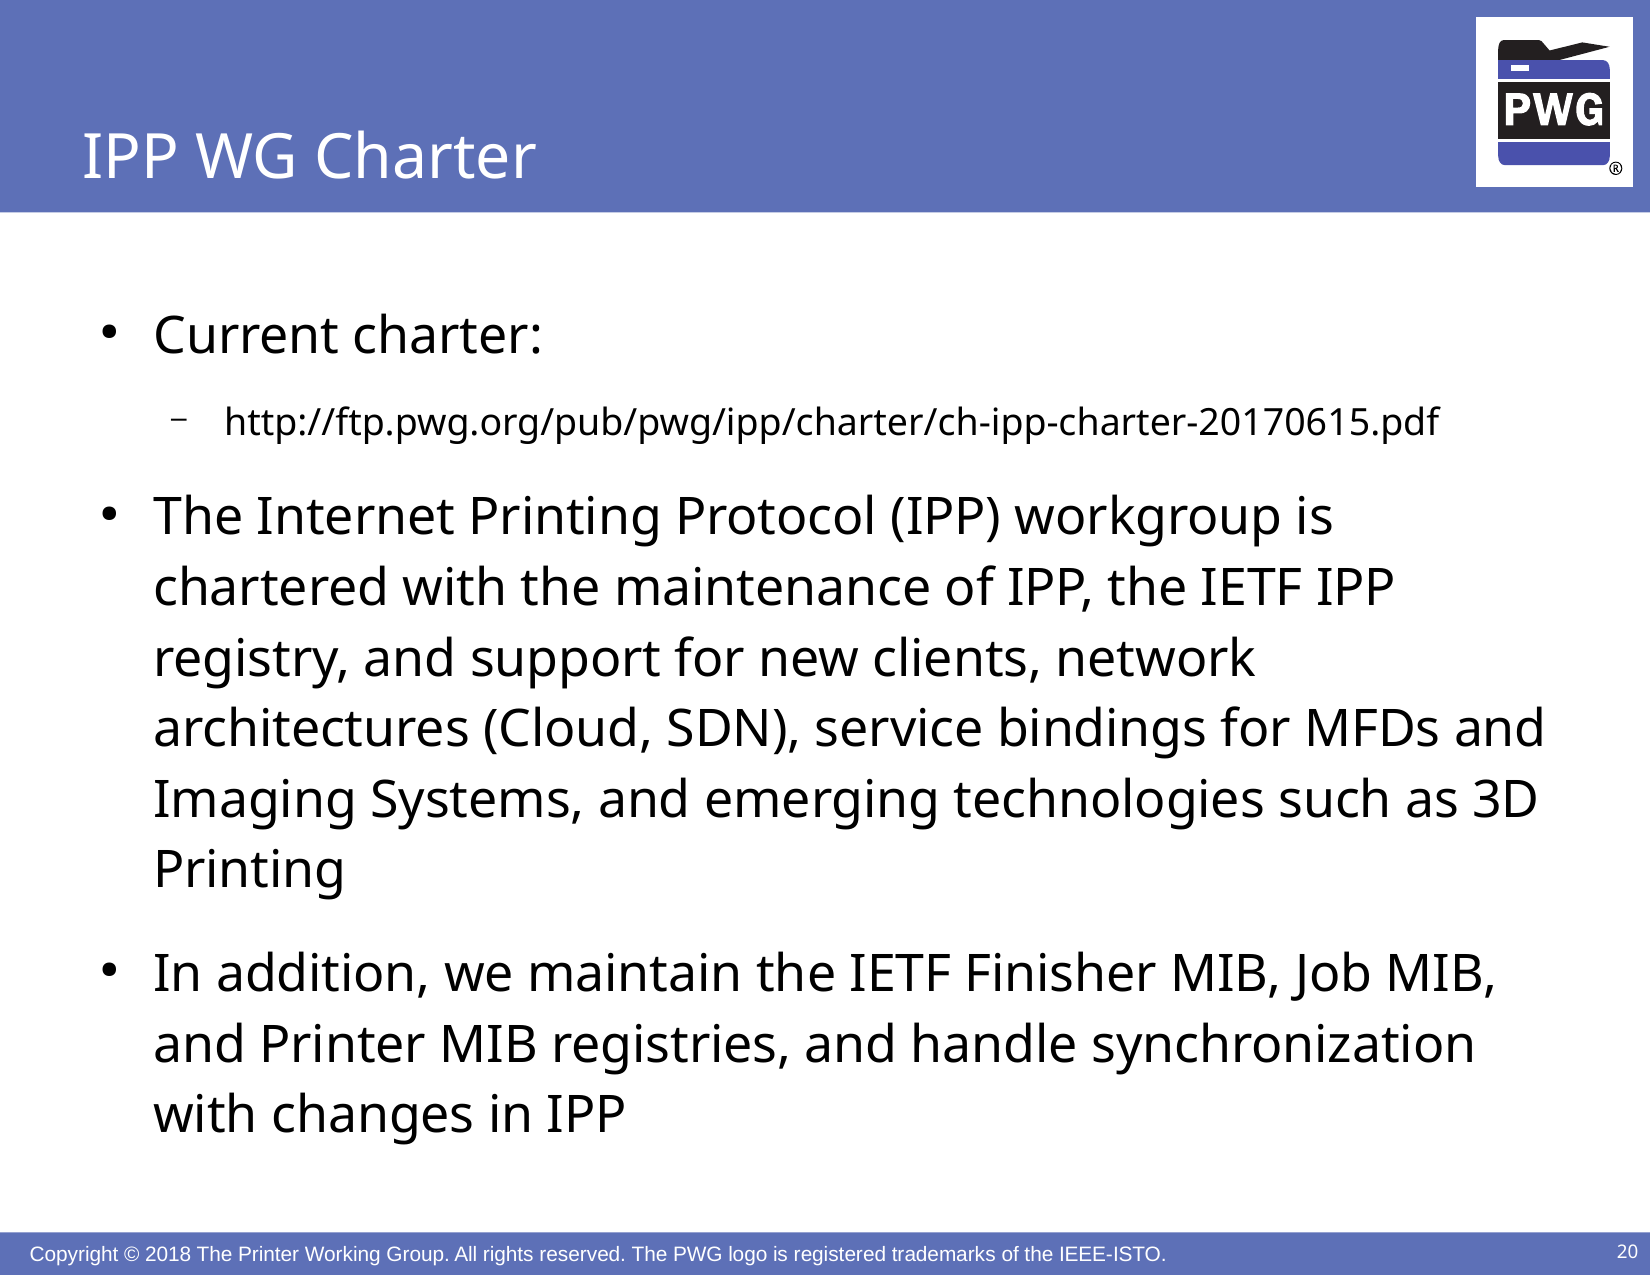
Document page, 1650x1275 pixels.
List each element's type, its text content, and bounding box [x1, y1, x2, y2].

list Current charter: http://ftp.pwg.org/pub/pwg/ipp/charter/ch-ipp-charter-20170615.pdf The Internet Printing Protocol (IPP) workgroup is chartered with the maintenance of IPP, the IETF IPP registry, and support for new clients, network architectures (Cloud, SDN), service bindings for MFDs and Imaging Systems, and emerging technologies such as 3D Printing In addition, we maintain the IETF Finisher MIB, Job MIB, and Printer MIB registries, and handle synchronization with changes in IPP [82, 298, 1568, 1186]
title IPP WG Charter [82, 8, 1451, 198]
